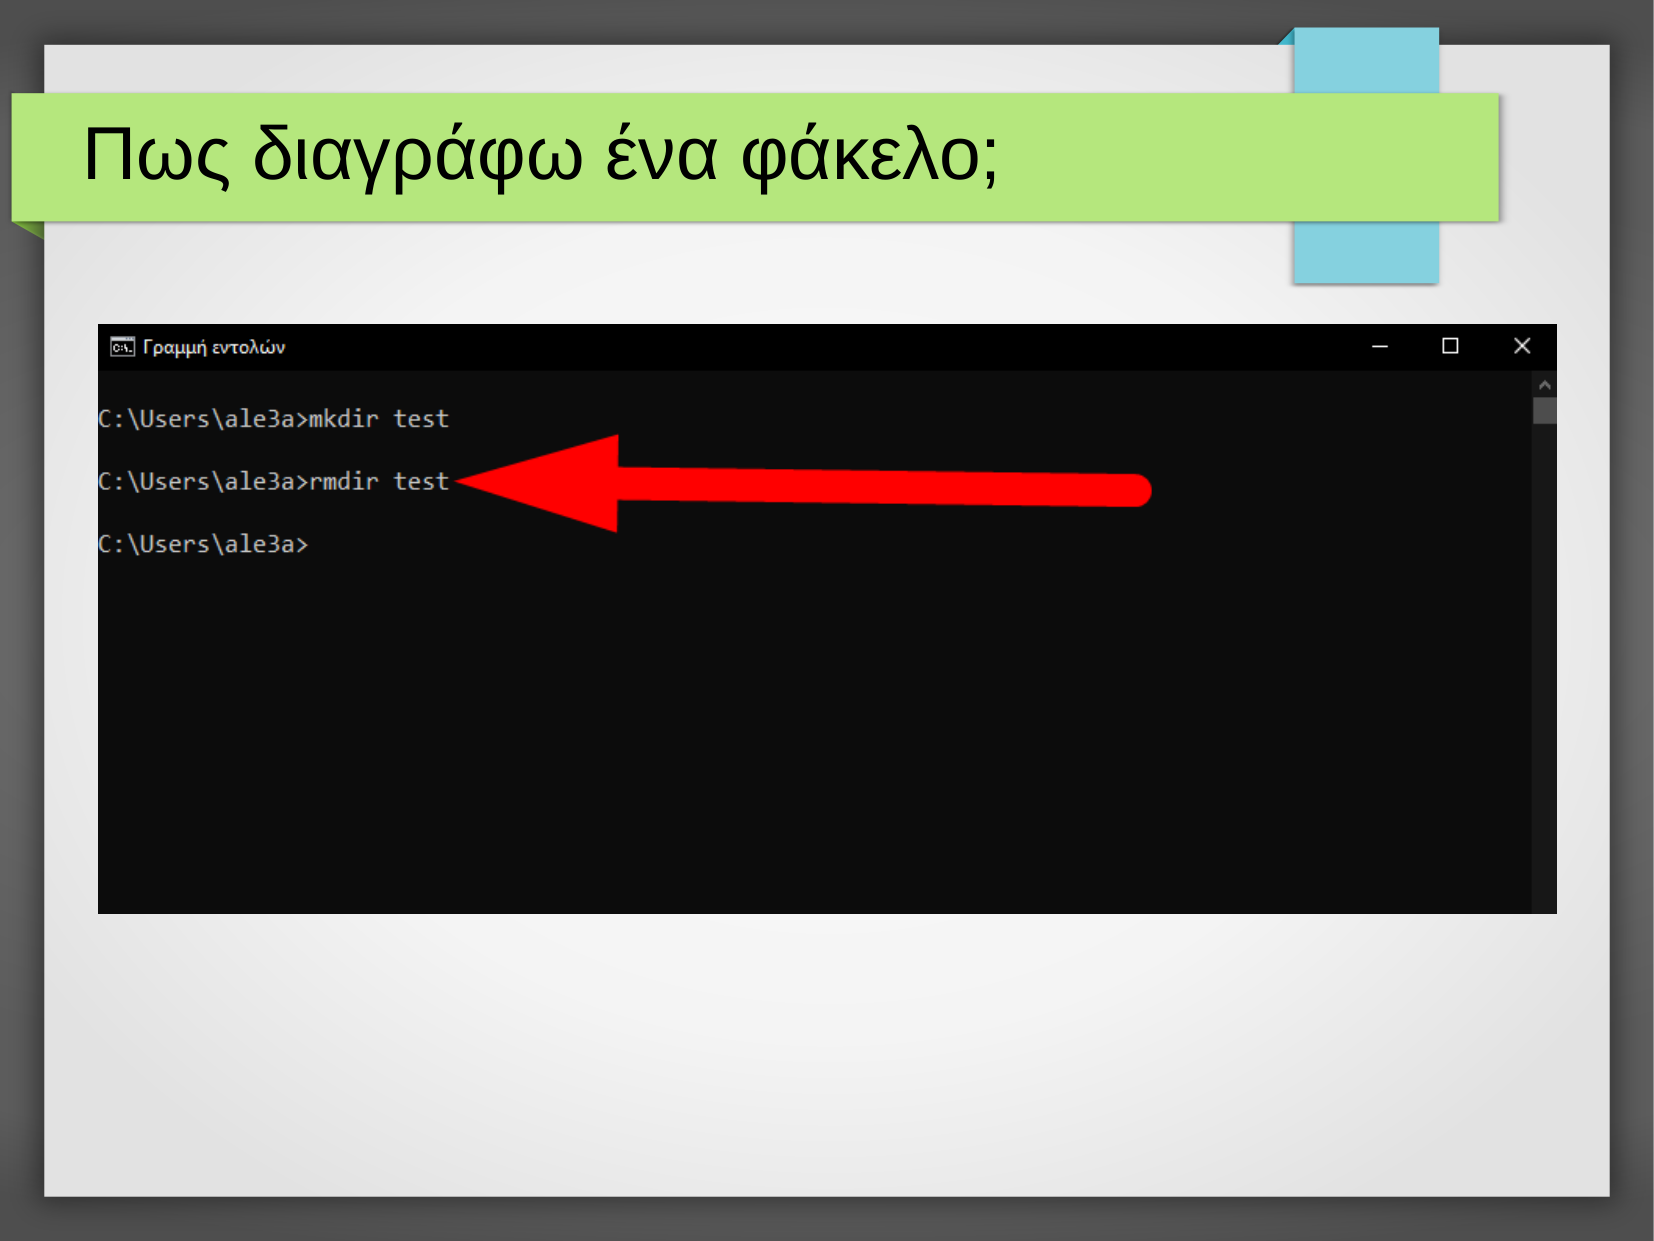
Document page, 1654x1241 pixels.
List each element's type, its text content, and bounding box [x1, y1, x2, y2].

title Πως διαγράφω ένα φάκελο; [82, 94, 1264, 213]
picture [0, 0, 1654, 1241]
